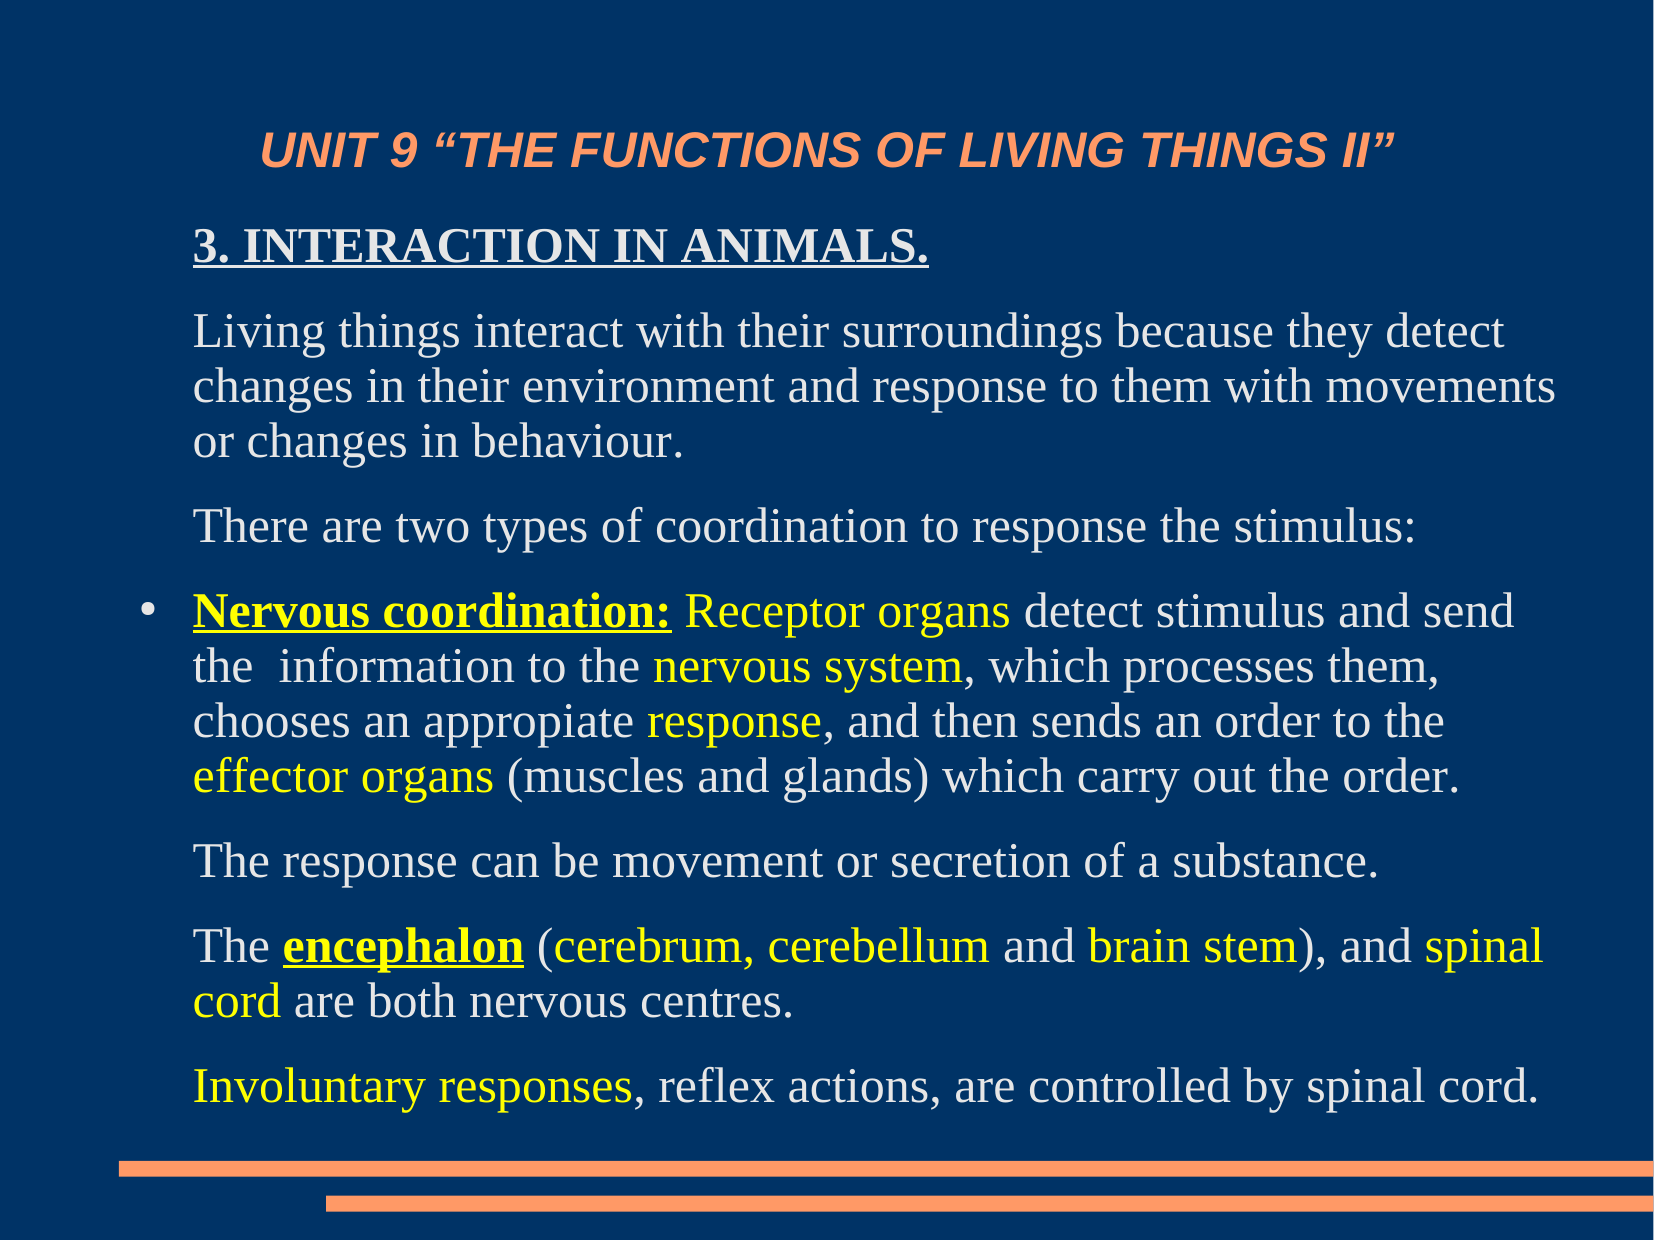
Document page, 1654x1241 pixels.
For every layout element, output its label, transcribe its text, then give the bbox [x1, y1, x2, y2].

list 3. INTERACTION IN ANIMALS. Living things interact with their surroundings because they detect changes in their environment and response to them with movements or changes in behaviour. There are two types of coordination to response the stimulus: Nervous coordination: Receptor organs detect stimulus and send the information to the nervous system, which processes them, chooses an appropiate response, and then sends an order to the effector organs (muscles and glands) which carry out the order. The response can be movement or secretion of a substance. The encephalon (cerebrum, cerebellum and brain stem), and spinal cord are both nervous centres. Involuntary responses, reflex actions, are controlled by spinal cord. [121, 217, 1561, 1129]
title UNIT 9 “THE FUNCTIONS OF LIVING THINGS II” [121, 46, 1534, 217]
